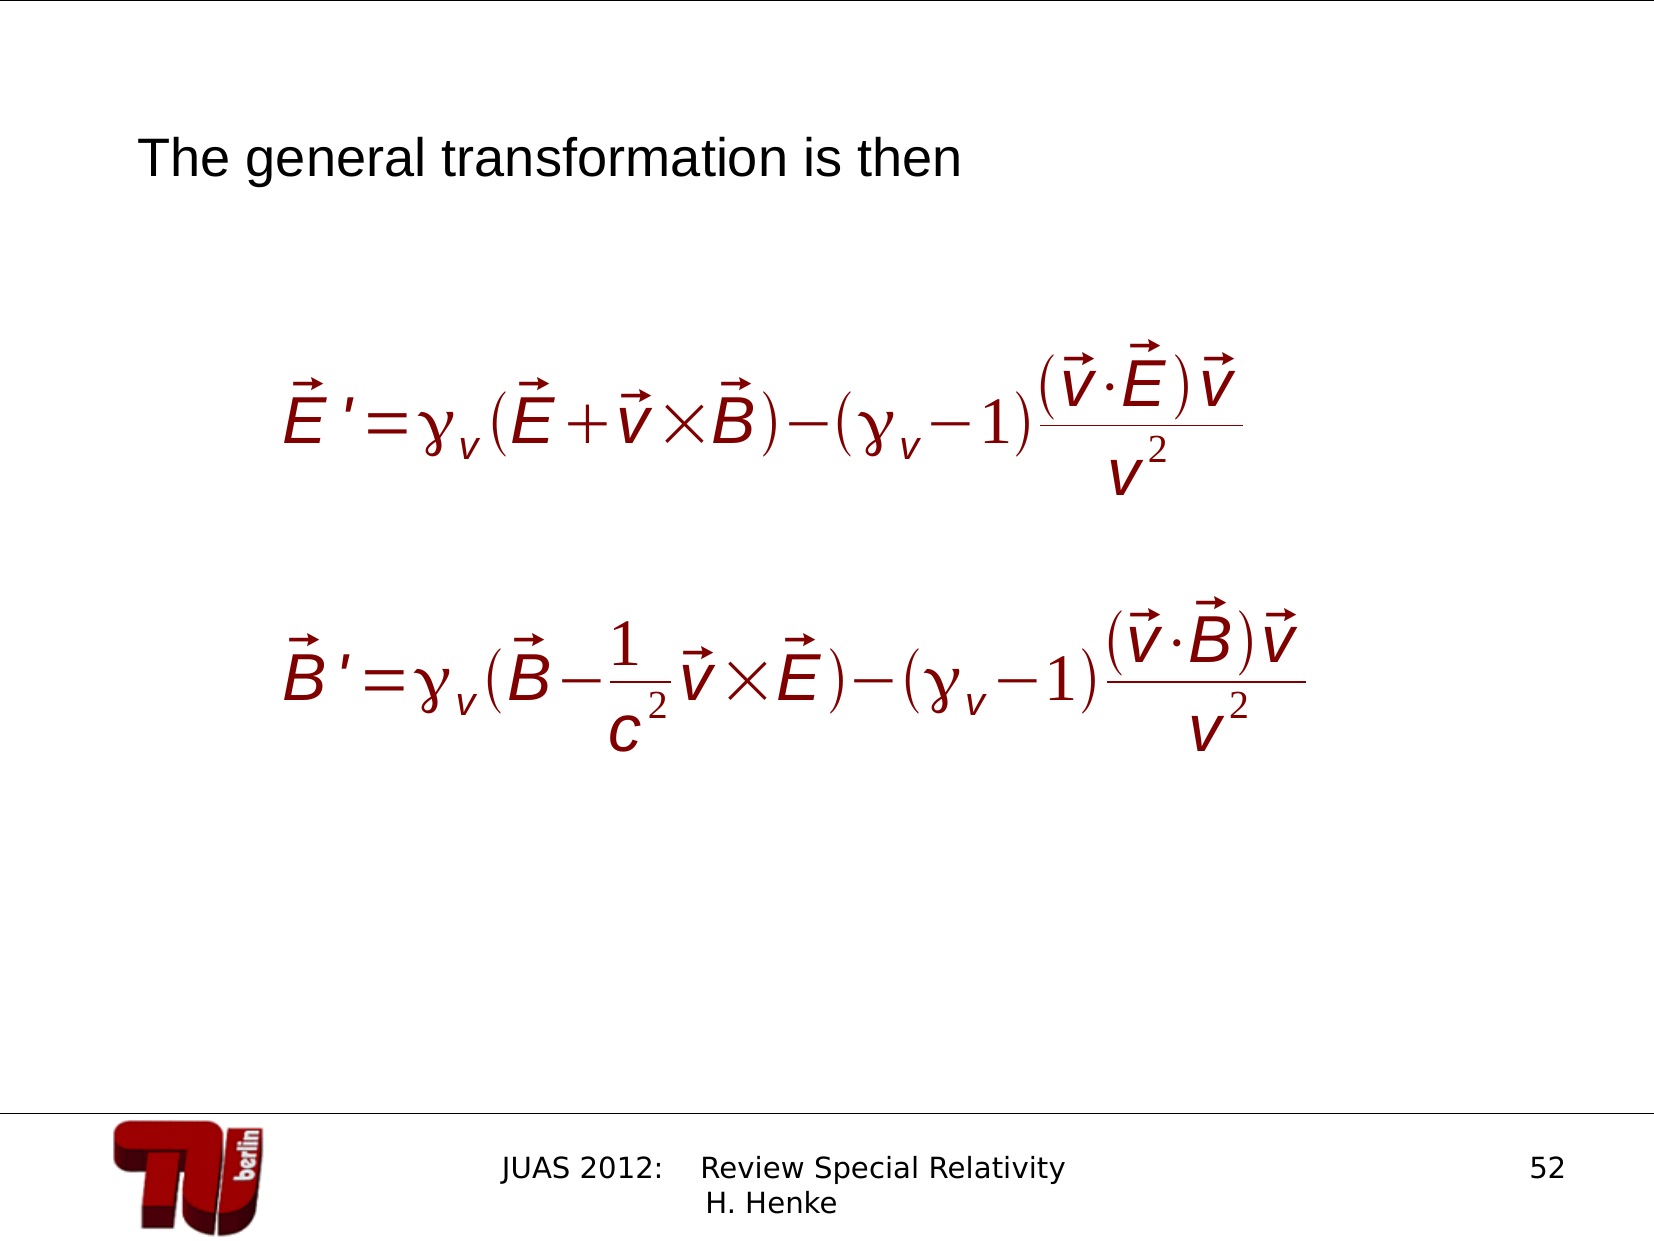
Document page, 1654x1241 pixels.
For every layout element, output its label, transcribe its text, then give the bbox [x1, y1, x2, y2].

picture [112, 1119, 265, 1238]
text_box The general transformation is then [122, 120, 1040, 196]
chart [275, 336, 1313, 773]
